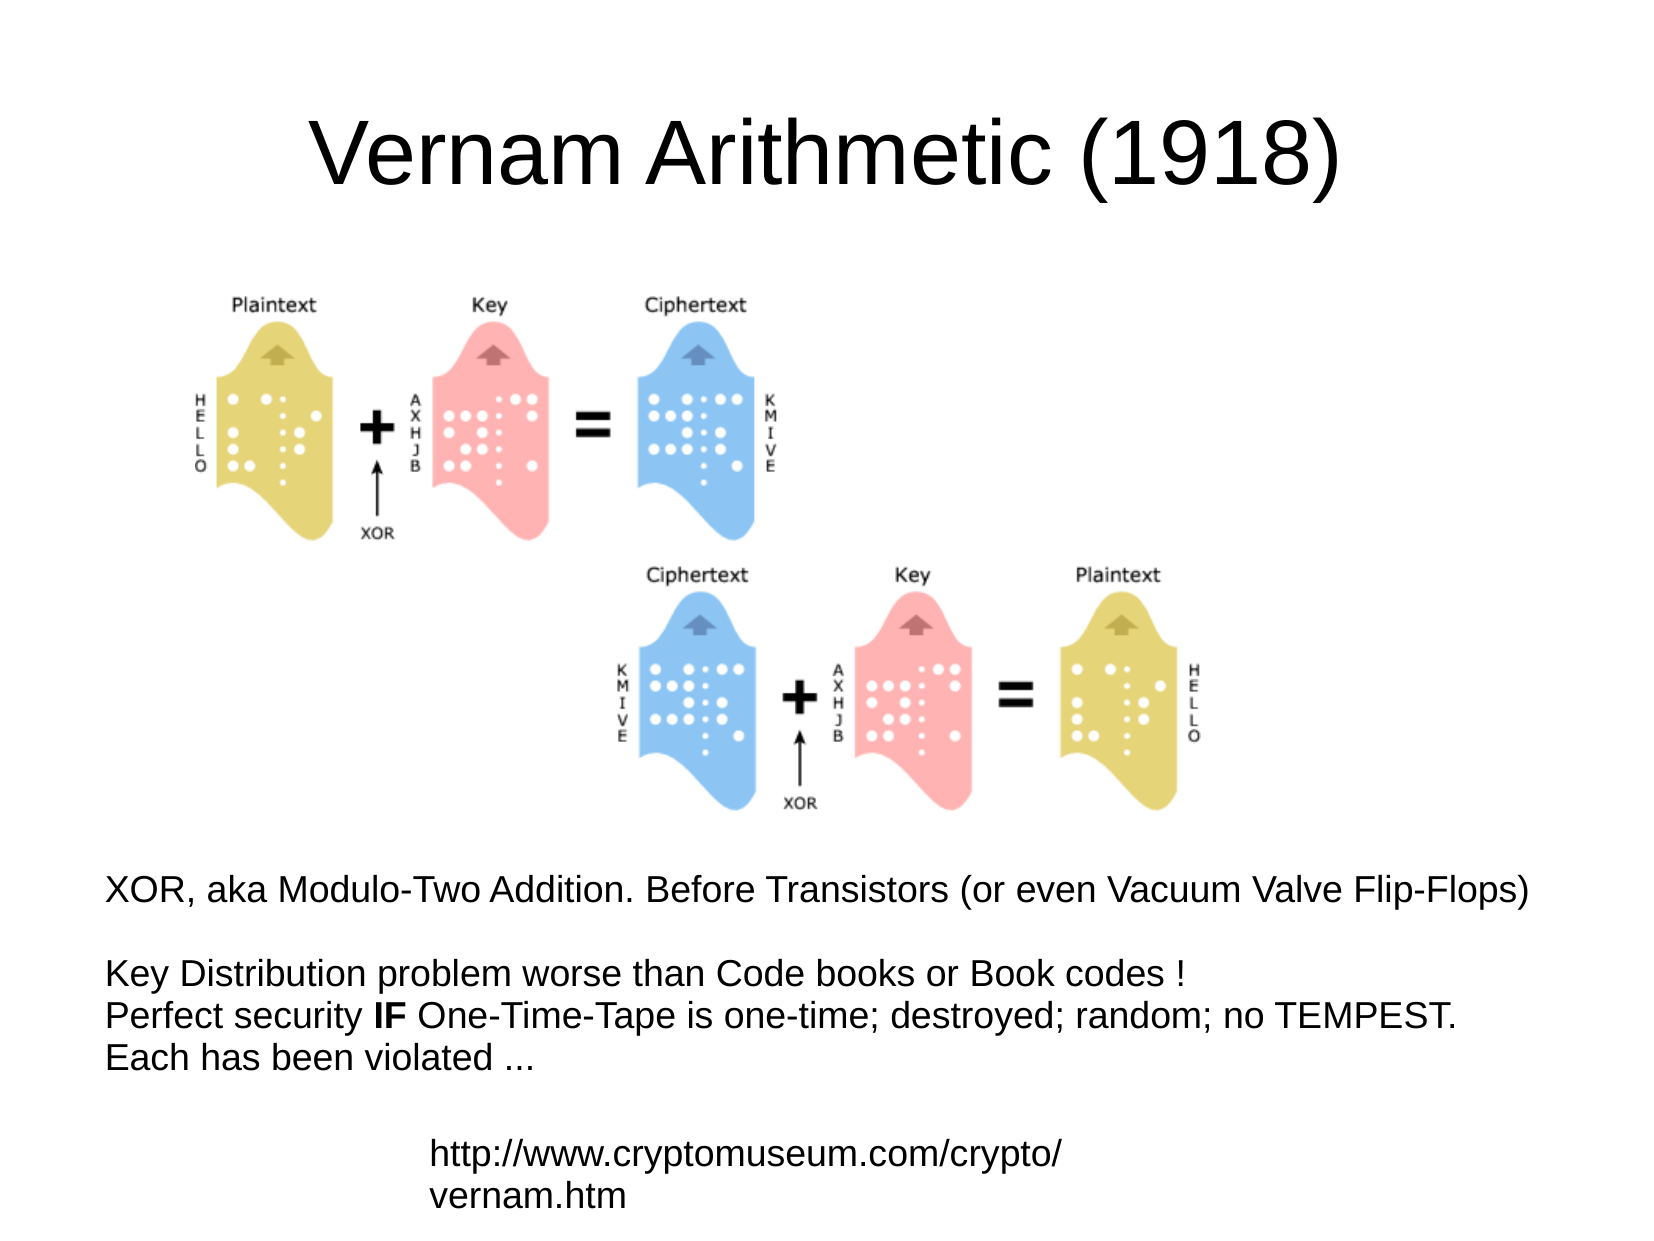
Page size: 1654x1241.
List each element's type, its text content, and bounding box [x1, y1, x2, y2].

text_box XOR, aka Modulo-Two Addition. Before Transistors (or even Vacuum Valve Flip-Flops) Key Distribution problem worse than Code books or Book codes ! Perfect security IF One-Time-Tape is one-time; destroyed; random; no TEMPEST. Each has been violated ... [90, 861, 1576, 1129]
picture [617, 565, 1201, 826]
text_box http://www.cryptomuseum.com/crypto/vernam.htm [414, 1129, 1276, 1182]
picture [195, 295, 778, 556]
title Vernam Arithmetic (1918) [82, 49, 1571, 257]
